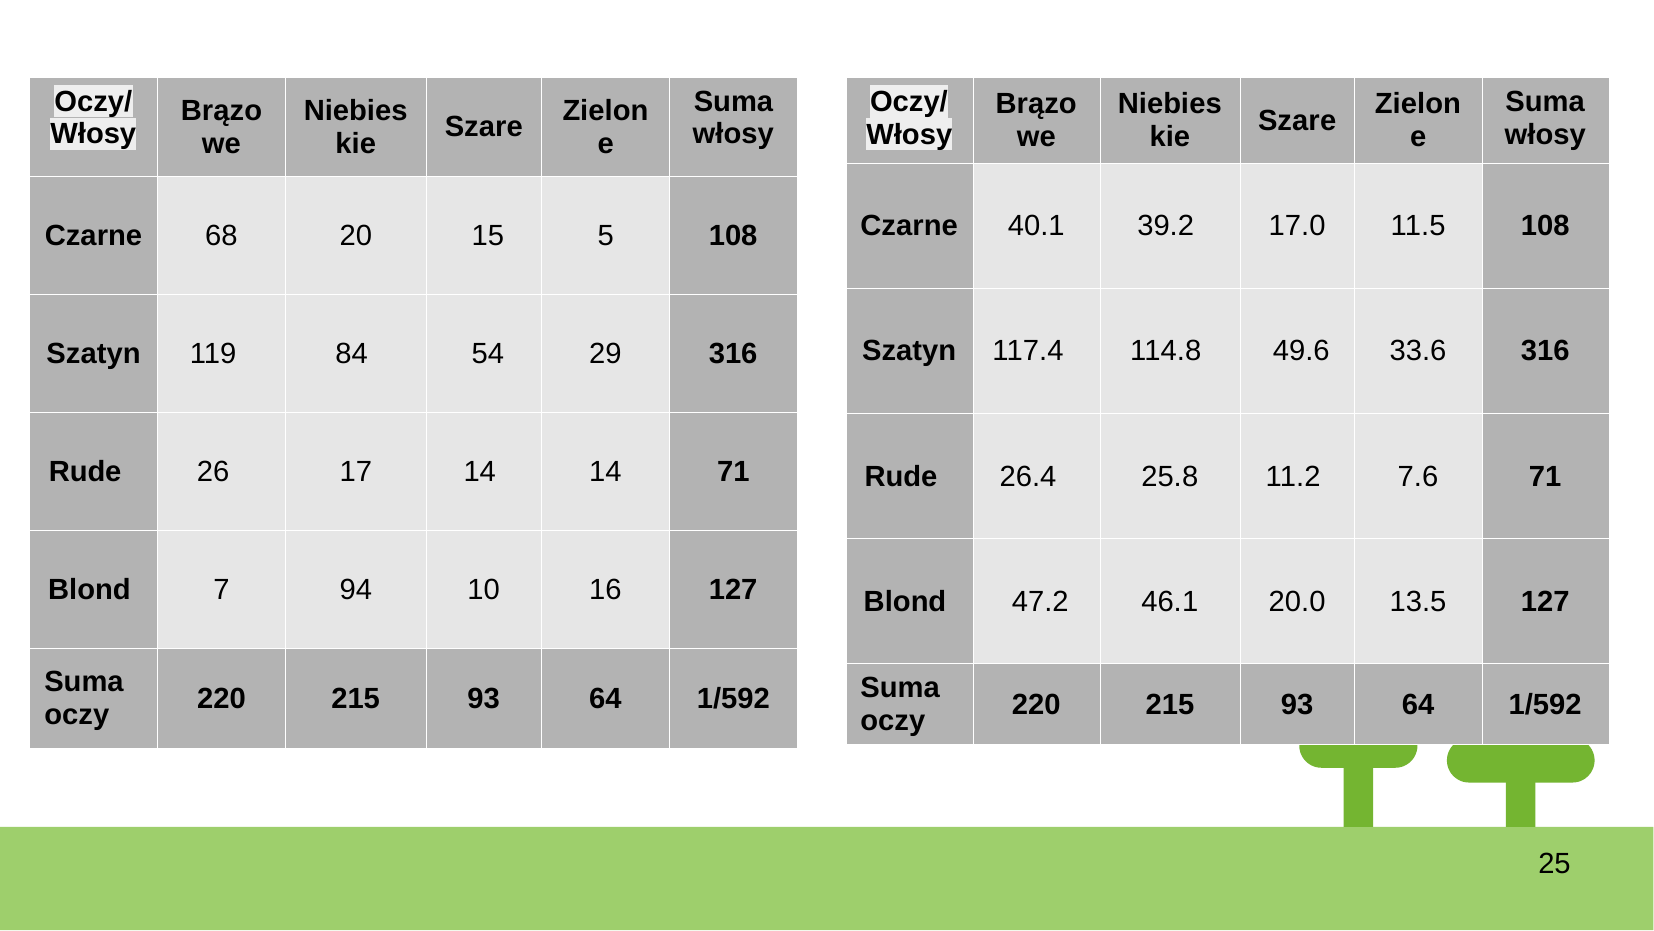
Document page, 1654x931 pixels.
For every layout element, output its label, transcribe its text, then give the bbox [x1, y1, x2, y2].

table_cell 11.5 [1355, 164, 1482, 288]
table_cell 119 [158, 295, 285, 412]
table_header Niebieskie [286, 78, 426, 176]
table_header Brązowe [158, 78, 285, 176]
table_cell Rude [847, 414, 973, 538]
table_cell 114.8 [1101, 289, 1240, 413]
table_cell Szatyn [30, 295, 157, 412]
table_header Zielone [542, 78, 669, 176]
table_cell 11.2 [1241, 414, 1354, 538]
table_cell 17.0 [1241, 164, 1354, 288]
table_cell 33.6 [1355, 289, 1482, 413]
table_cell 127 [670, 531, 797, 648]
table_cell 16 [542, 531, 669, 648]
table_cell 316 [670, 295, 797, 412]
table_cell 127 [1483, 539, 1609, 663]
table_cell 108 [670, 177, 797, 294]
table_cell 14 [427, 413, 541, 530]
table_cell 7.6 [1355, 414, 1482, 538]
table_cell Blond [30, 531, 157, 648]
table_cell 117.4 [974, 289, 1100, 413]
table_cell 93 [427, 649, 541, 748]
table_cell 1/592 [1483, 664, 1609, 744]
table_cell 10 [427, 531, 541, 648]
table_cell Suma oczy [30, 649, 157, 748]
table_cell 17 [286, 413, 426, 530]
table_cell Blond [847, 539, 973, 663]
table_cell 54 [427, 295, 541, 412]
table_cell 5 [542, 177, 669, 294]
table_cell 93 [1241, 664, 1354, 744]
table_cell 25.8 [1101, 414, 1240, 538]
table_cell 20.0 [1241, 539, 1354, 663]
table_cell 15 [427, 177, 541, 294]
table_header Suma włosy [670, 78, 797, 176]
table_cell Rude [30, 413, 157, 530]
table_cell 1/592 [670, 649, 797, 748]
table_cell 26 [158, 413, 285, 530]
table_cell 215 [286, 649, 426, 748]
table_cell Czarne [847, 164, 973, 288]
table_cell 20 [286, 177, 426, 294]
table_cell 215 [1101, 664, 1240, 744]
table_header Zielone [1355, 78, 1482, 163]
table_cell 316 [1483, 289, 1609, 413]
table_cell Czarne [30, 177, 157, 294]
table_cell 84 [286, 295, 426, 412]
table_cell 40.1 [974, 164, 1100, 288]
table_header Szare [1241, 78, 1354, 163]
table_cell 71 [1483, 414, 1609, 538]
table_cell 47.2 [974, 539, 1100, 663]
table_cell 26.4 [974, 414, 1100, 538]
table_cell 14 [542, 413, 669, 530]
table_header Oczy/Włosy [30, 78, 157, 176]
table_cell Szatyn [847, 289, 973, 413]
table_cell 7 [158, 531, 285, 648]
table_cell 94 [286, 531, 426, 648]
table_header Szare [427, 78, 541, 176]
table_cell 220 [974, 664, 1100, 744]
table_cell 46.1 [1101, 539, 1240, 663]
table_cell 49.6 [1241, 289, 1354, 413]
table_cell 64 [542, 649, 669, 748]
table_header Oczy/Włosy [847, 78, 973, 163]
table_header Brązowe [974, 78, 1100, 163]
table_cell 71 [670, 413, 797, 530]
table_cell 39.2 [1101, 164, 1240, 288]
table_cell 108 [1483, 164, 1609, 288]
table_cell 29 [542, 295, 669, 412]
table_cell Suma oczy [847, 664, 973, 744]
table_header Suma włosy [1483, 78, 1609, 163]
table_cell 220 [158, 649, 285, 748]
table_cell 68 [158, 177, 285, 294]
table_header Niebieskie [1101, 78, 1240, 163]
table_cell 64 [1355, 664, 1482, 744]
table_cell 13.5 [1355, 539, 1482, 663]
